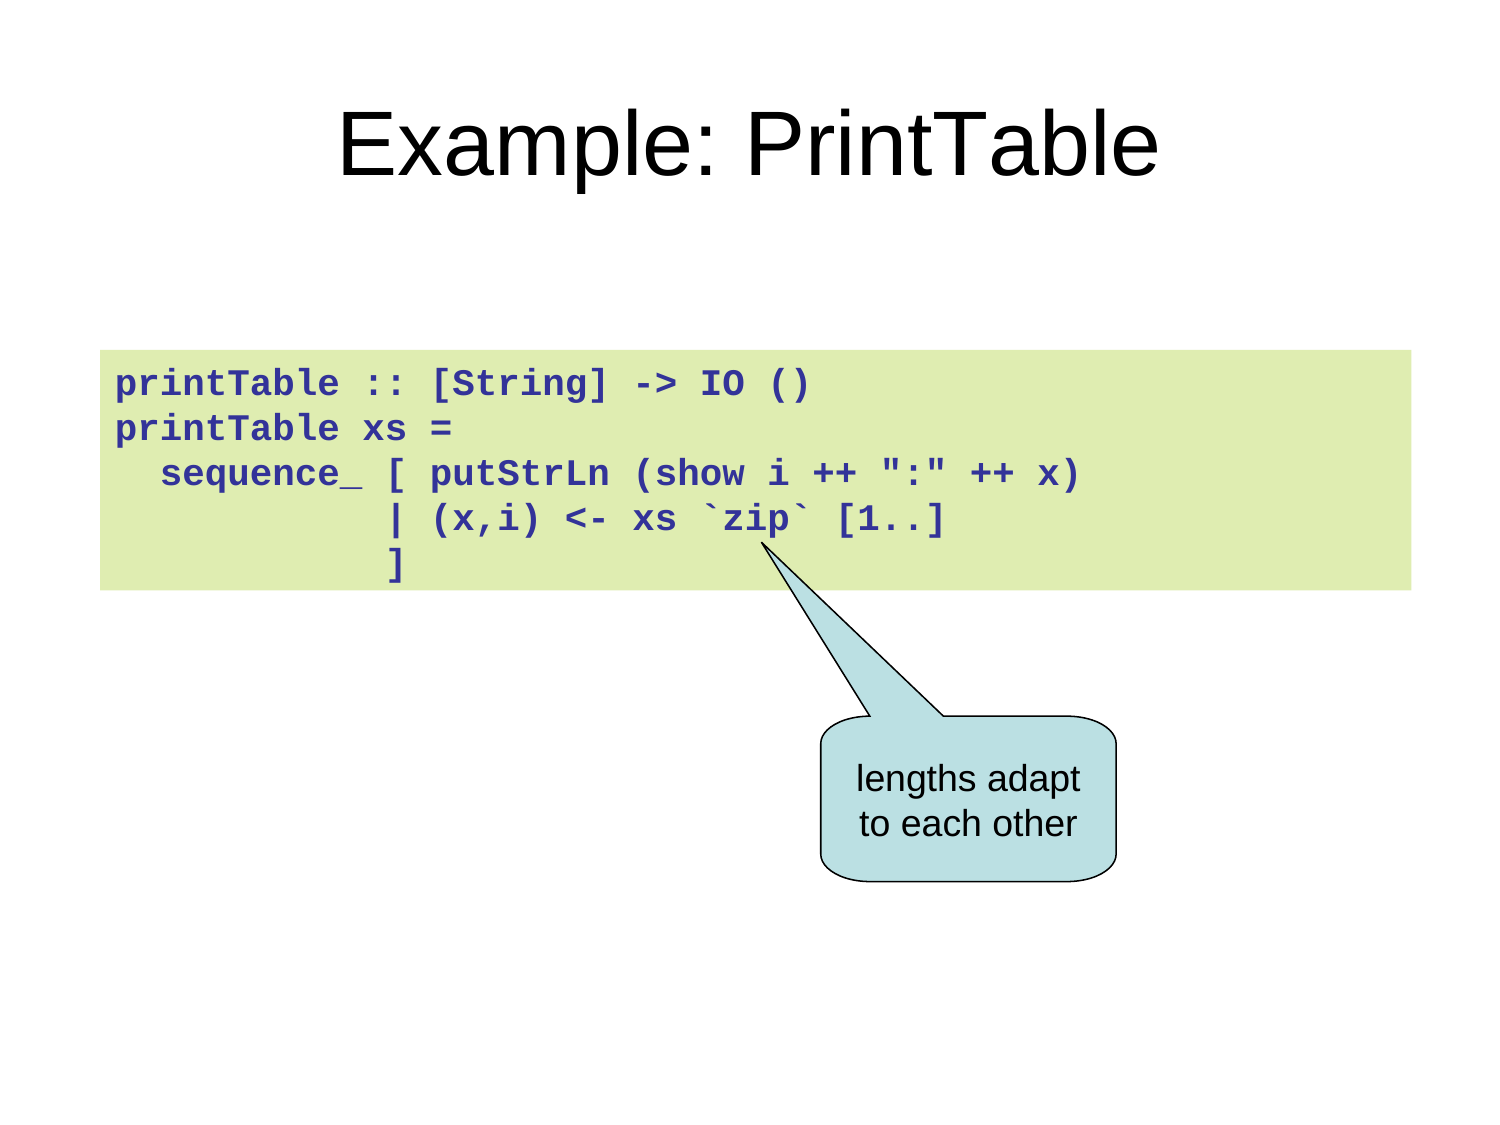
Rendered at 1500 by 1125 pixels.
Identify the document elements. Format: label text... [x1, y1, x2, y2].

text_box lengths adapt to each other [761, 542, 1117, 882]
title Example: PrintTable [75, 45, 1426, 233]
text_box printTable :: [String] -> IO () printTable xs = sequence_ [ putStrLn (show i ++ ":" ++ x) | (x,i) <- xs `zip` [1..] ] [100, 349, 1412, 591]
